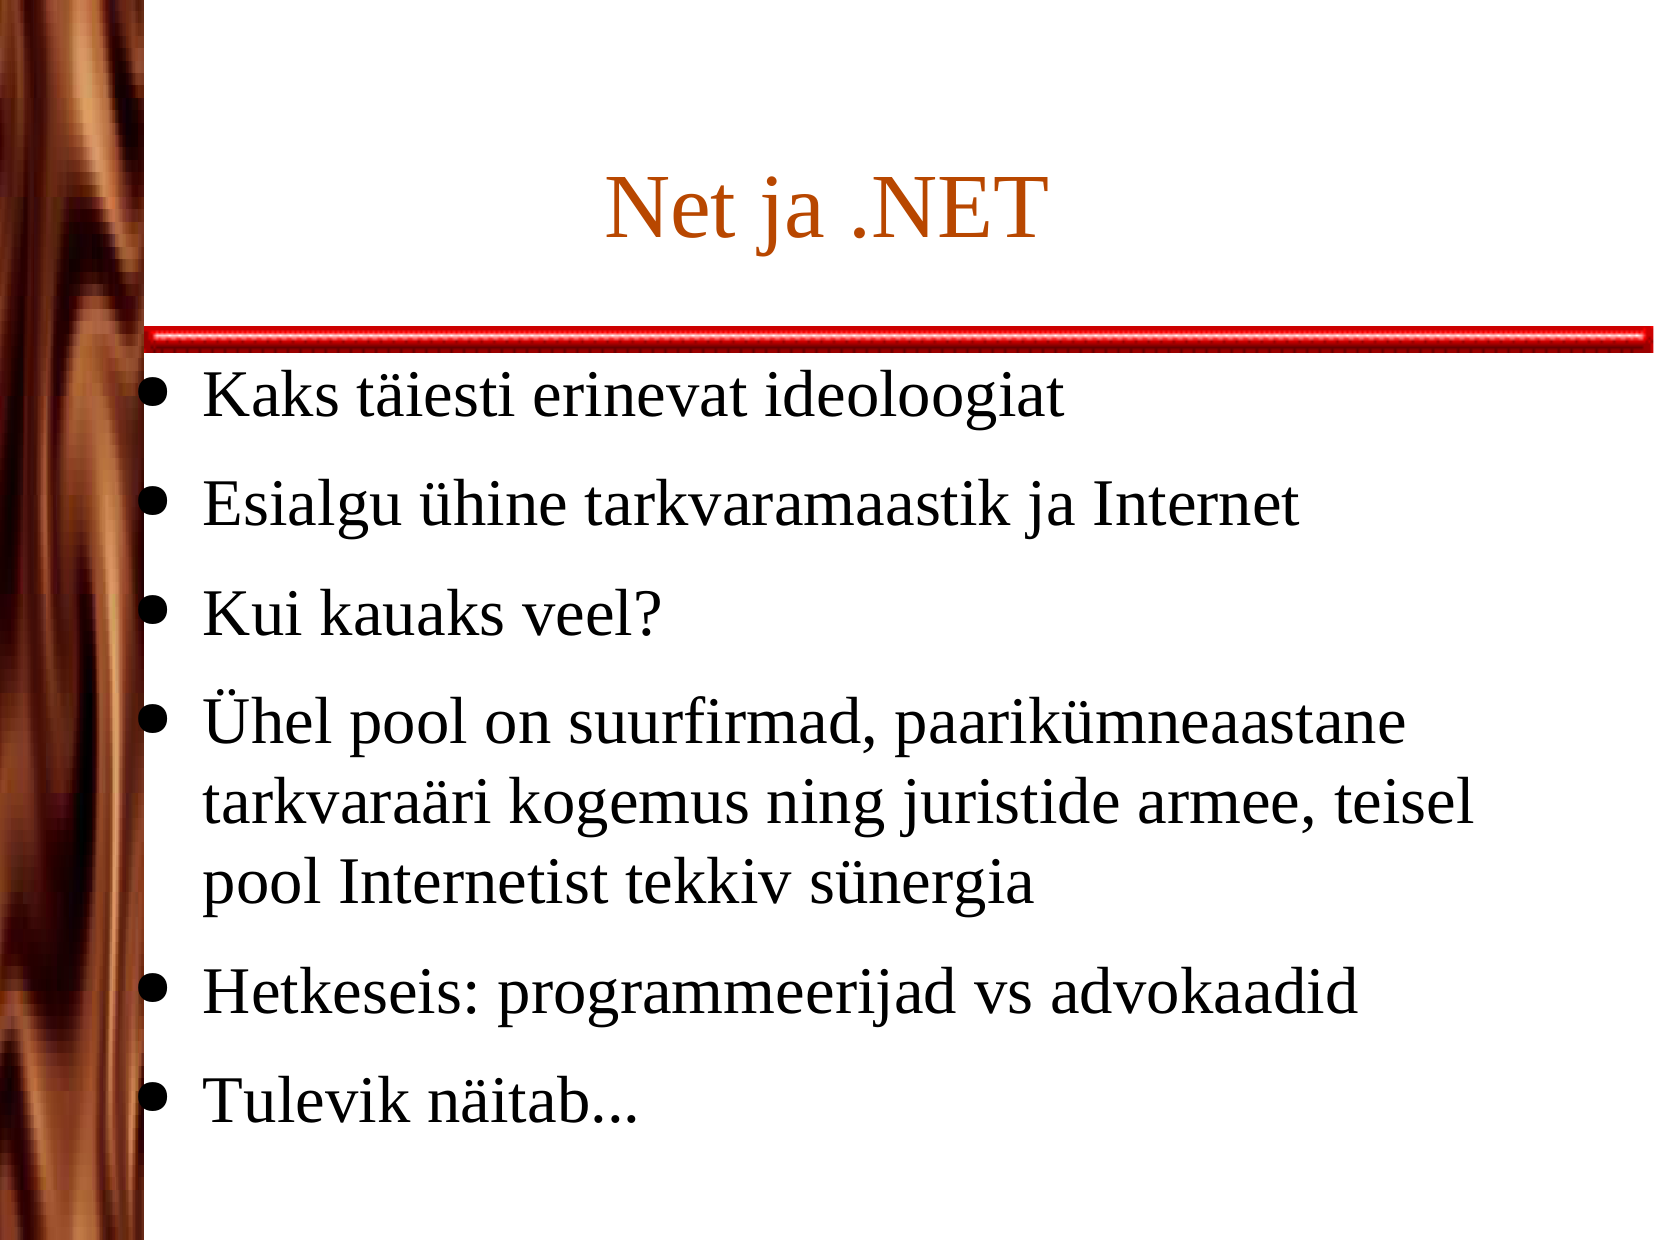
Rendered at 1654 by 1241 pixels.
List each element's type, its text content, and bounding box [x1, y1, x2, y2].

title Net ja .NET [121, 100, 1533, 312]
picture [0, 0, 1654, 1240]
list Kaks täiesti erinevat ideoloogiat Esialgu ühine tarkvaramaastik ja Internet Kui kauaks veel? Ühel pool on suurfirmad, paarikümneaastane tarkvaraäri kogemus ning juristide armee, teisel pool Internetist tekkiv sünergia Hetkeseis: programmeerijad vs advokaadid Tulevik näitab... [121, 356, 1533, 1138]
